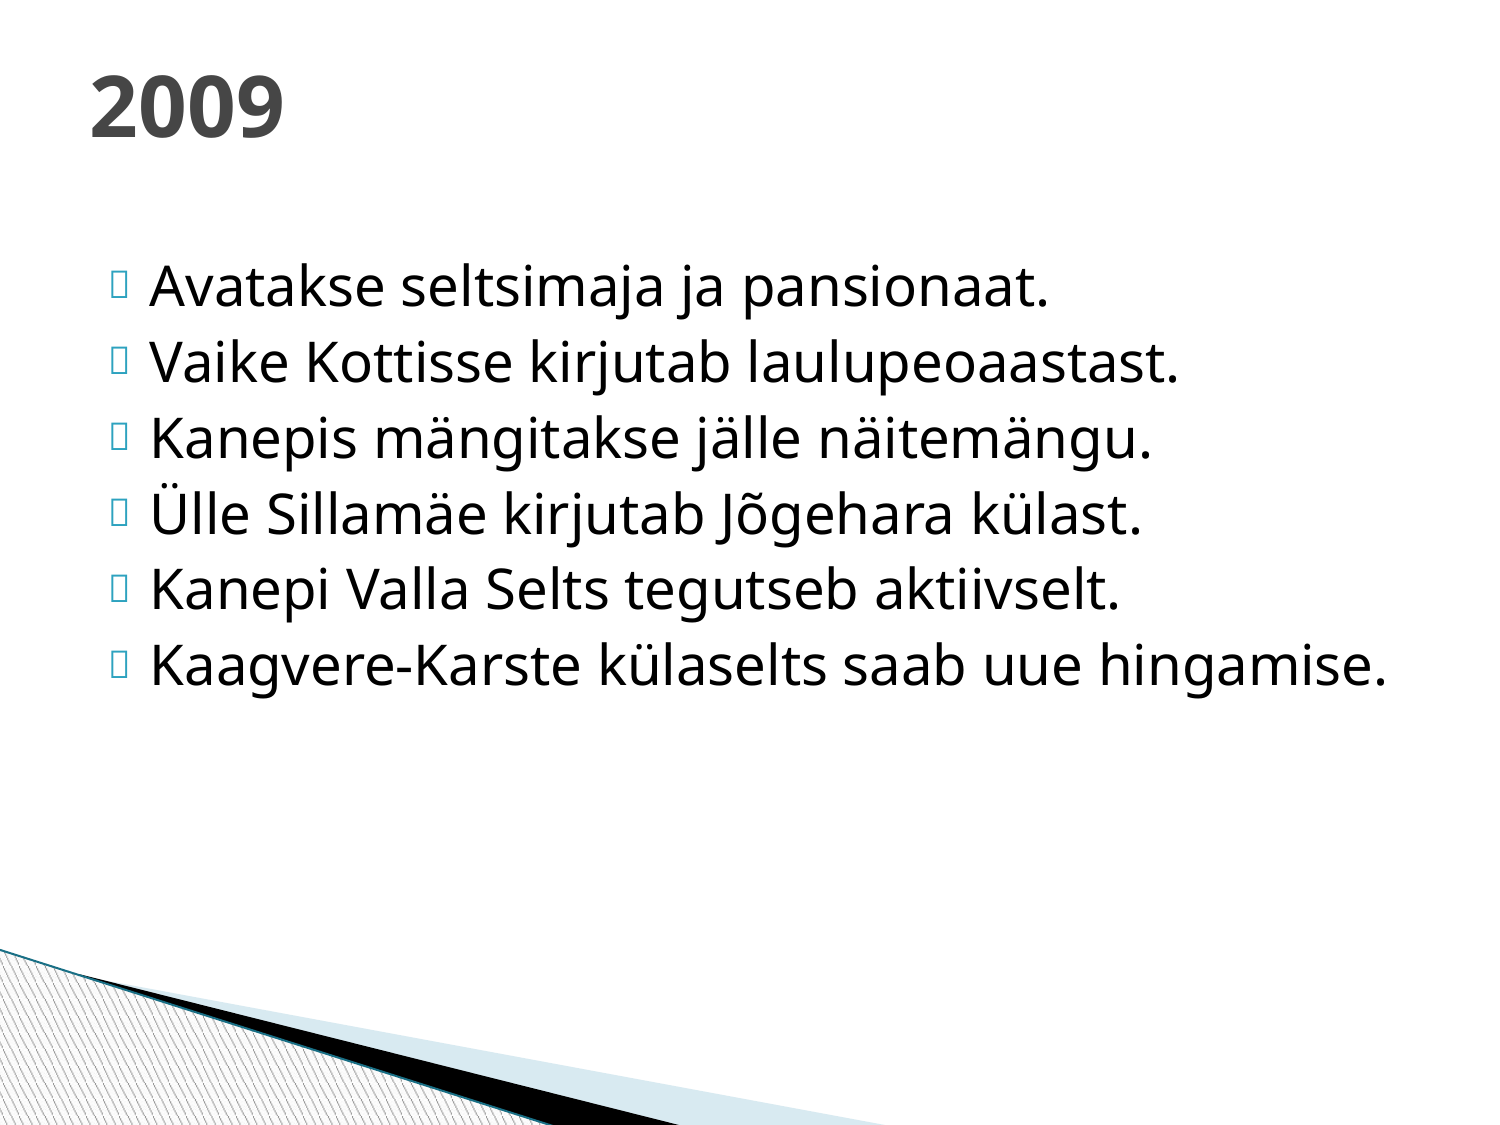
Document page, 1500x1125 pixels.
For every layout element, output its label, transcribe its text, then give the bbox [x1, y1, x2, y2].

list Avatakse seltsimaja ja pansionaat. Vaike Kottisse kirjutab laulupeoaastast. Kanepis mängitakse jälle näitemängu. Ülle Sillamäe kirjutab Jõgehara külast. Kanepi Valla Selts tegutseb aktiivselt. Kaagvere-Karste külaselts saab uue hingamise. [75, 243, 1425, 986]
picture [0, 952, 543, 1125]
title 2009 [75, 45, 1425, 233]
